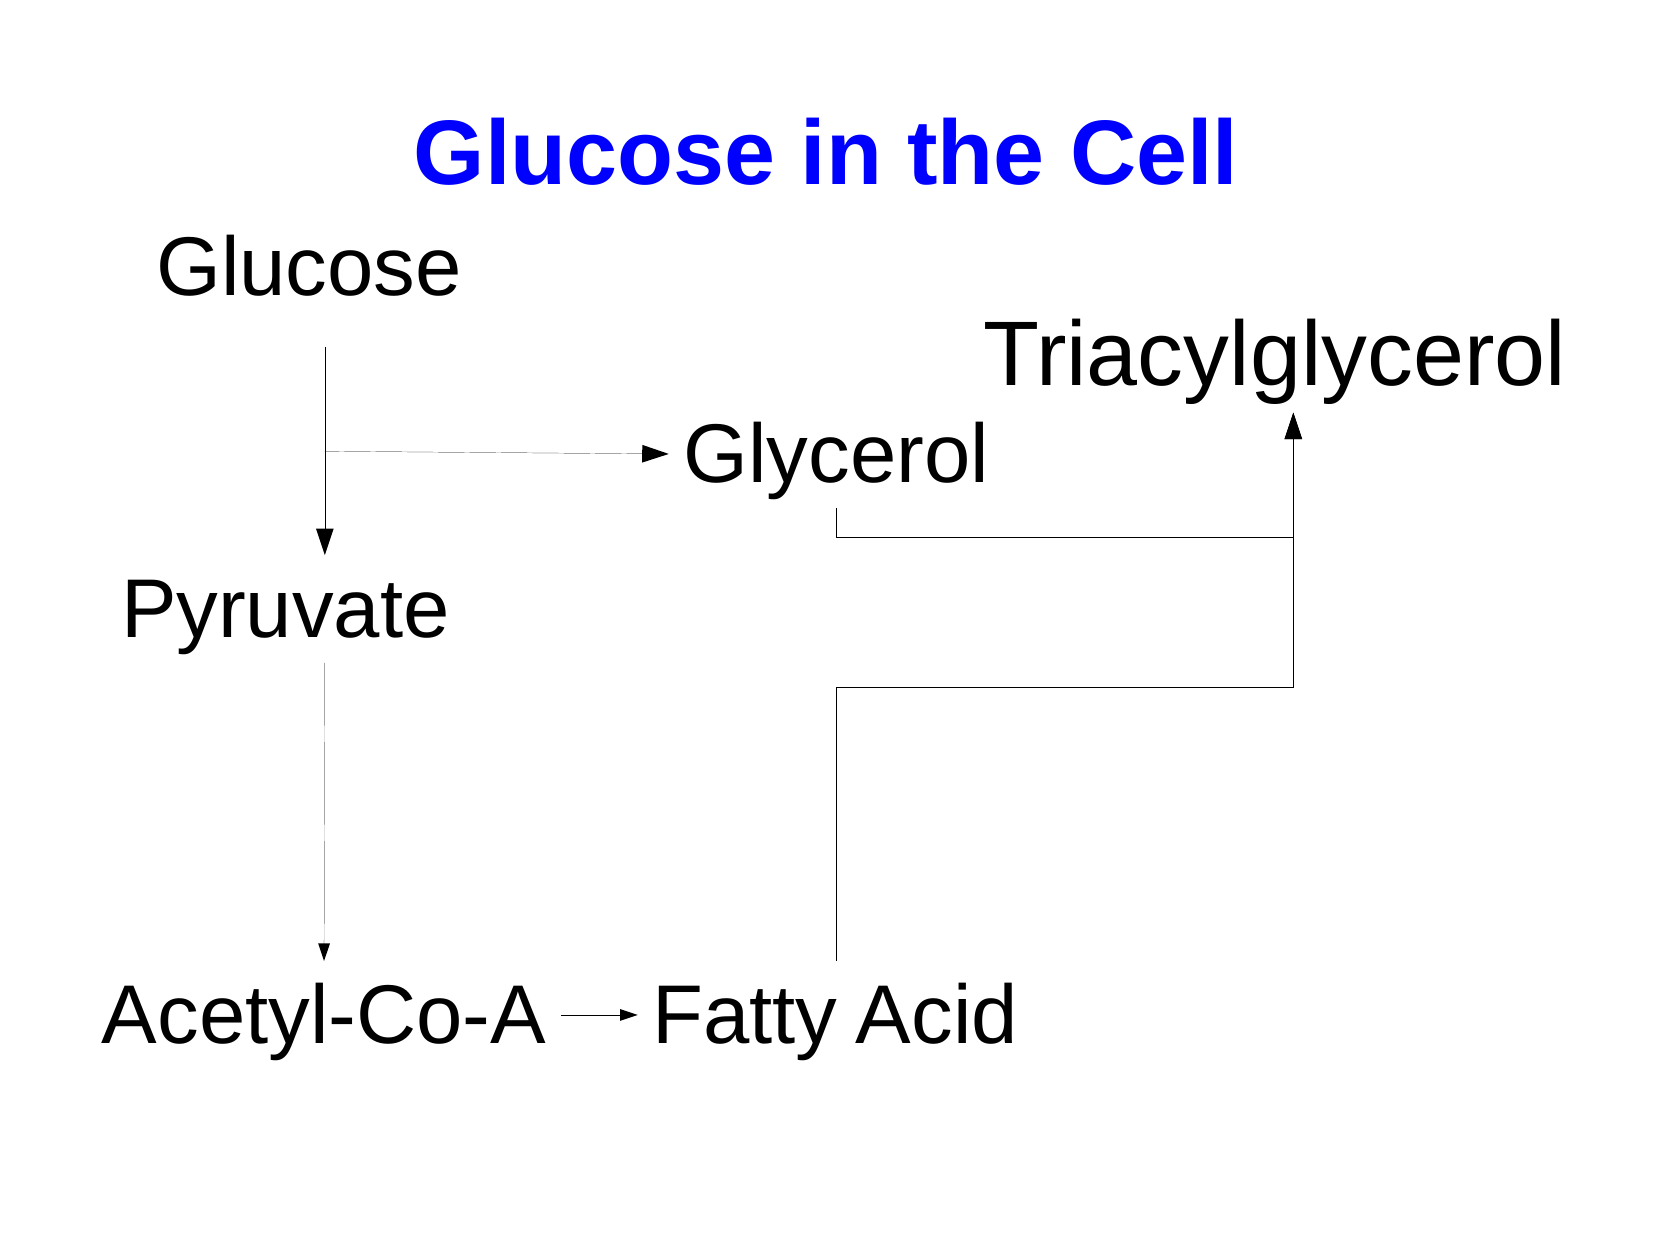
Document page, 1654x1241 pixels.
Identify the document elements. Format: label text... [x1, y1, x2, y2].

text_box Glycerol [668, 400, 1004, 508]
text_box Fatty Acid [637, 961, 1034, 1069]
text_box Pyruvate [106, 555, 544, 663]
text_box Triacylglycerol [968, 295, 1619, 413]
title Glucose in the Cell [82, 49, 1571, 257]
text_box Glucose [141, 212, 508, 348]
text_box Acetyl-Co-A [87, 961, 562, 1069]
